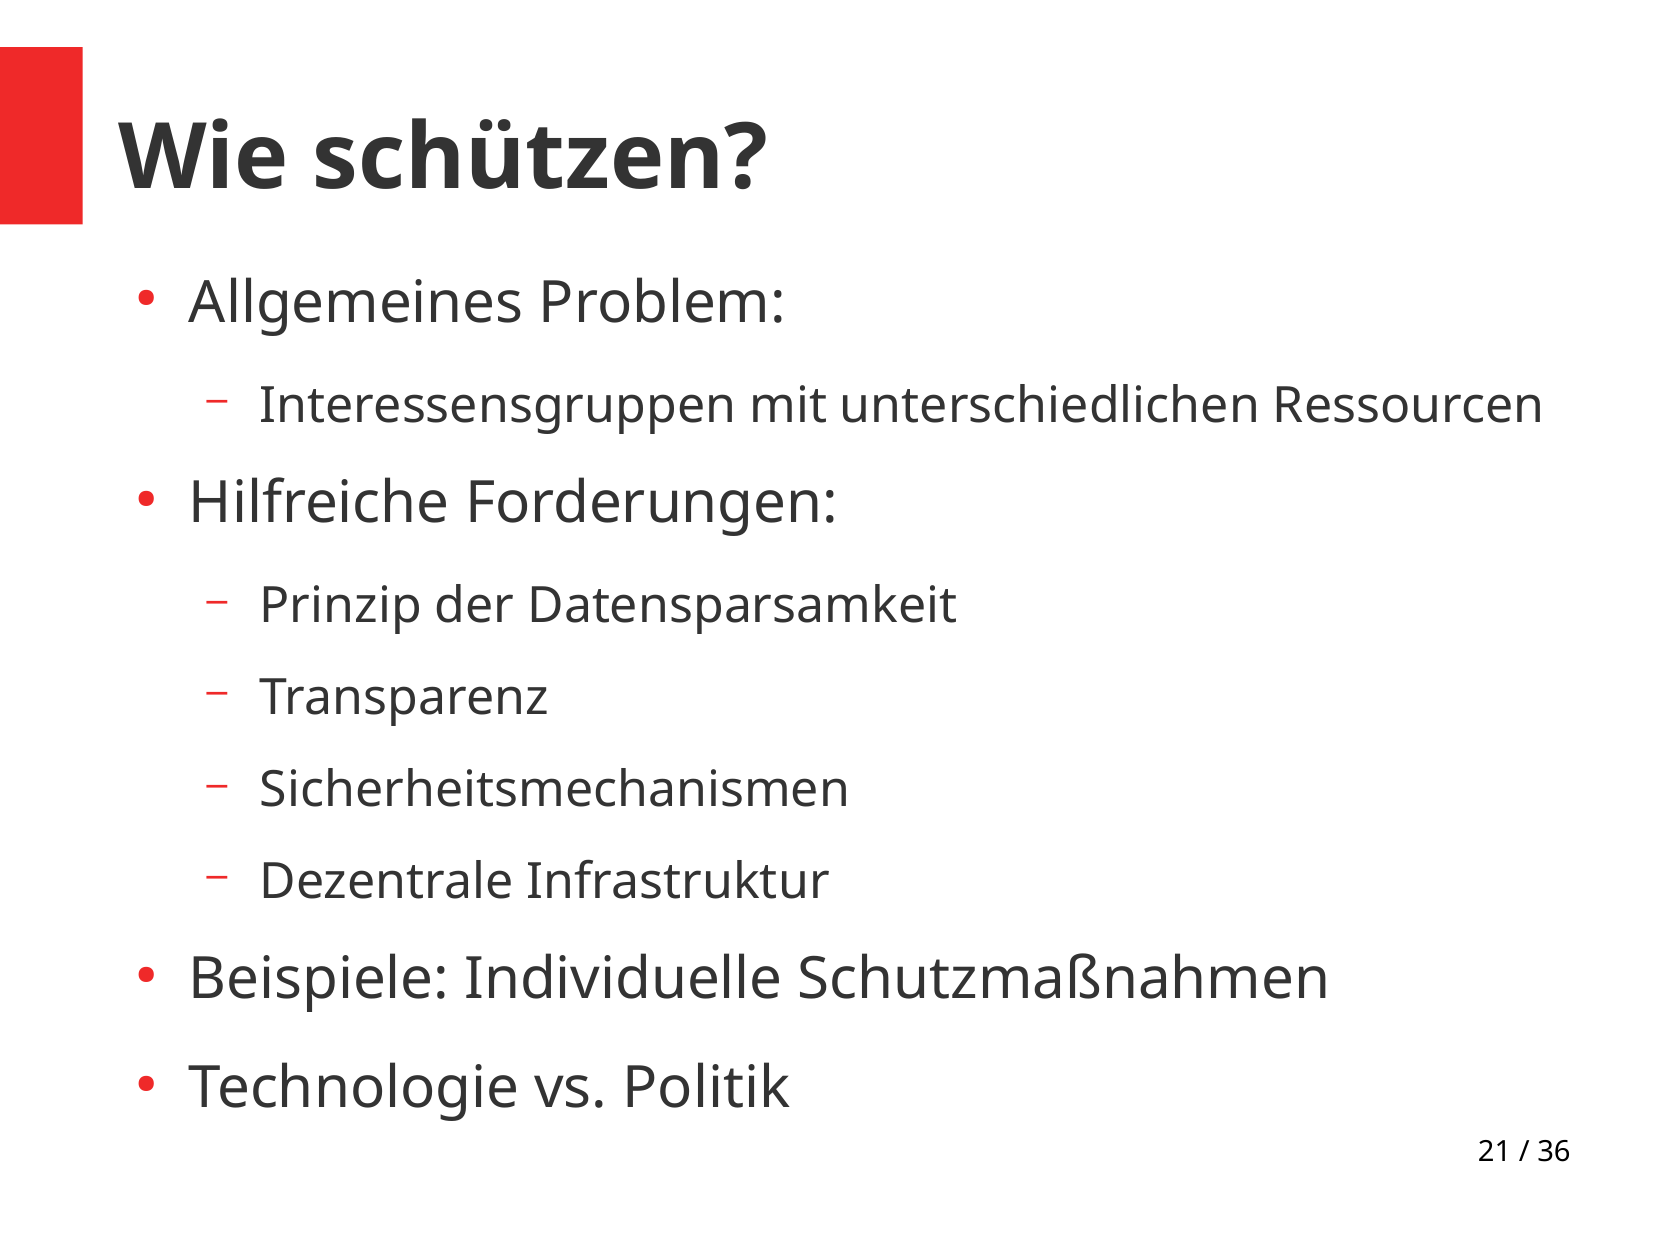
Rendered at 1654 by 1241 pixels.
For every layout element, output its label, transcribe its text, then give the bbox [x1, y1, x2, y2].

title Wie schützen? [118, 49, 1571, 257]
list Allgemeines Problem: Interessensgruppen mit unterschiedlichen Ressourcen Hilfreiche Forderungen: Prinzip der Datensparsamkeit Transparenz Sicherheitsmechanismen Dezentrale Infrastruktur Beispiele: Individuelle Schutzmaßnahmen Technologie vs. Politik [118, 259, 1591, 980]
